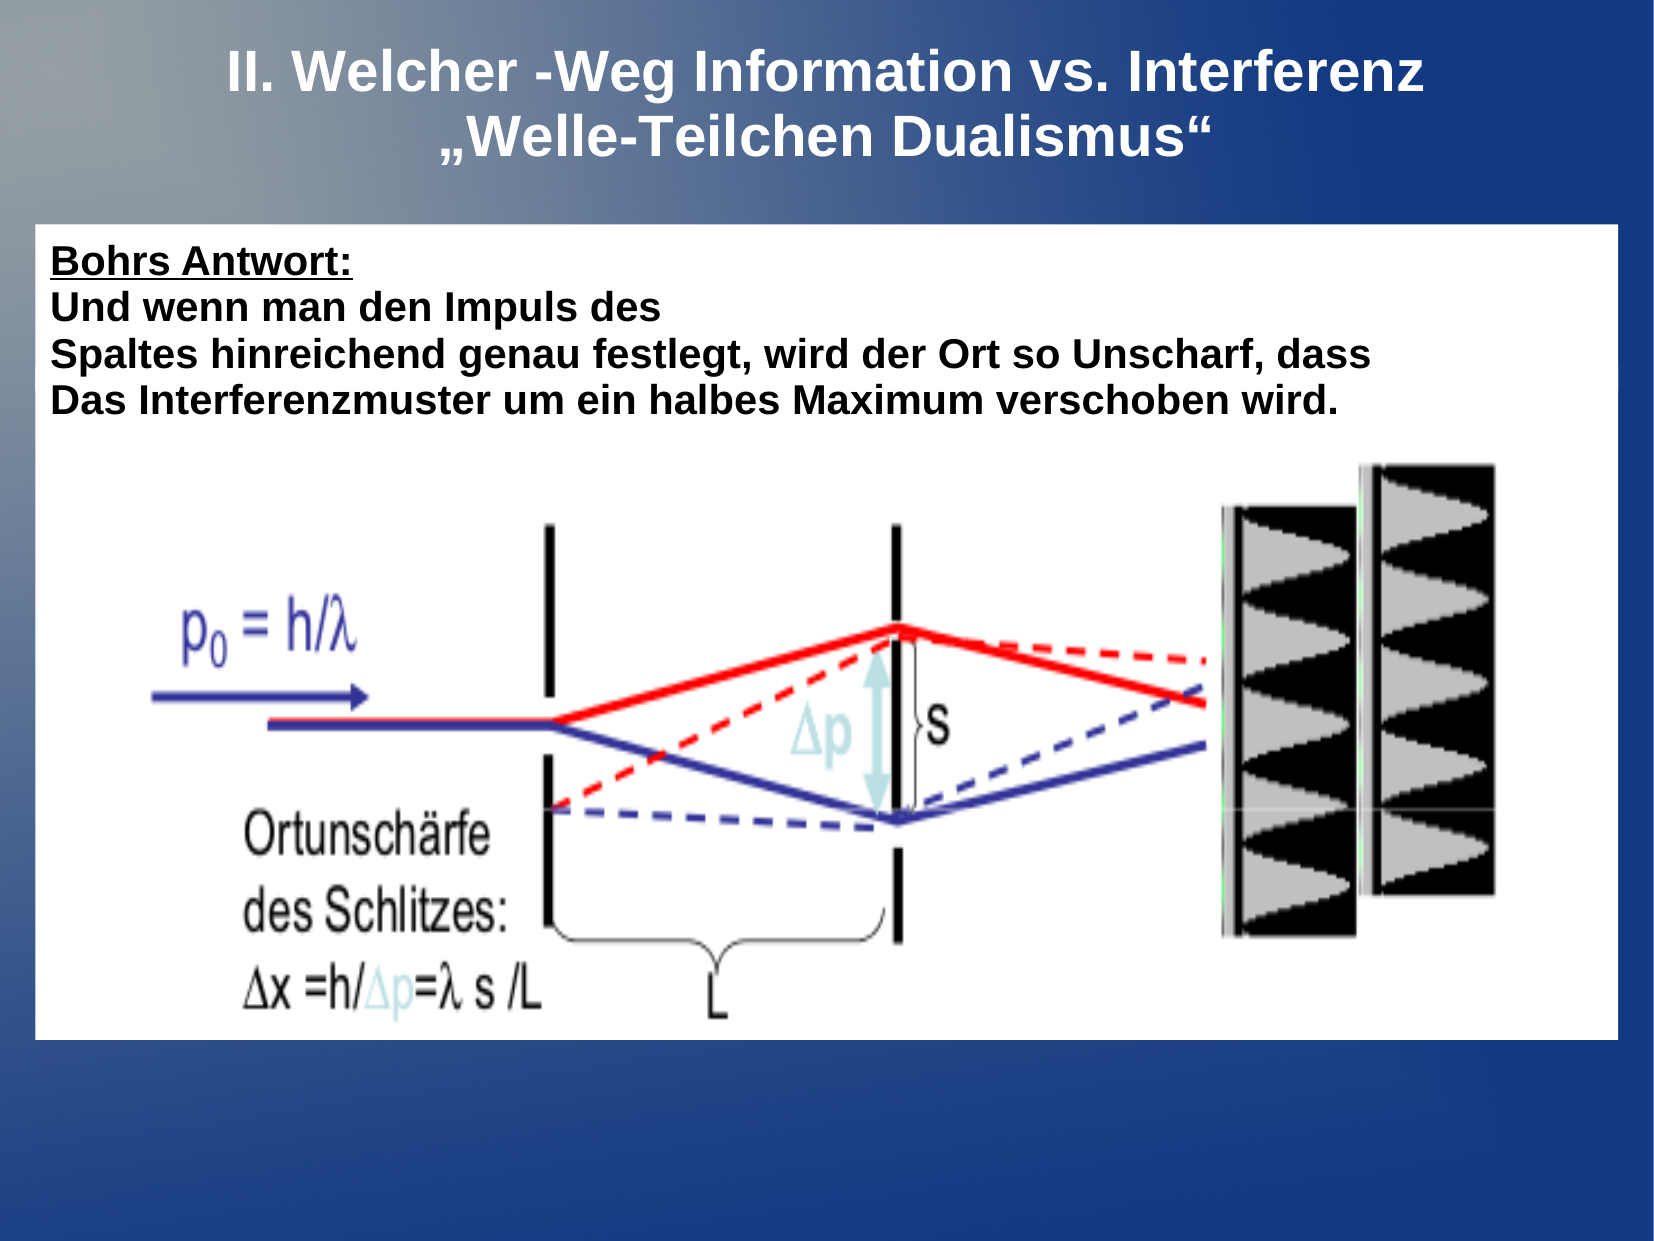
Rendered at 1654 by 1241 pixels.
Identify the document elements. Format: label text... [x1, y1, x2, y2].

picture [0, 0, 1654, 1241]
text_box Bohrs Antwort: Und wenn man den Impuls des Spaltes hinreichend genau festlegt, wird der Ort so Unscharf, dass Das Interferenzmuster um ein halbes Maximum verschoben wird. [35, 224, 1619, 390]
title II. Welcher -Weg Information vs. Interferenz „Welle-Teilchen Dualismus“ [82, 0, 1571, 208]
